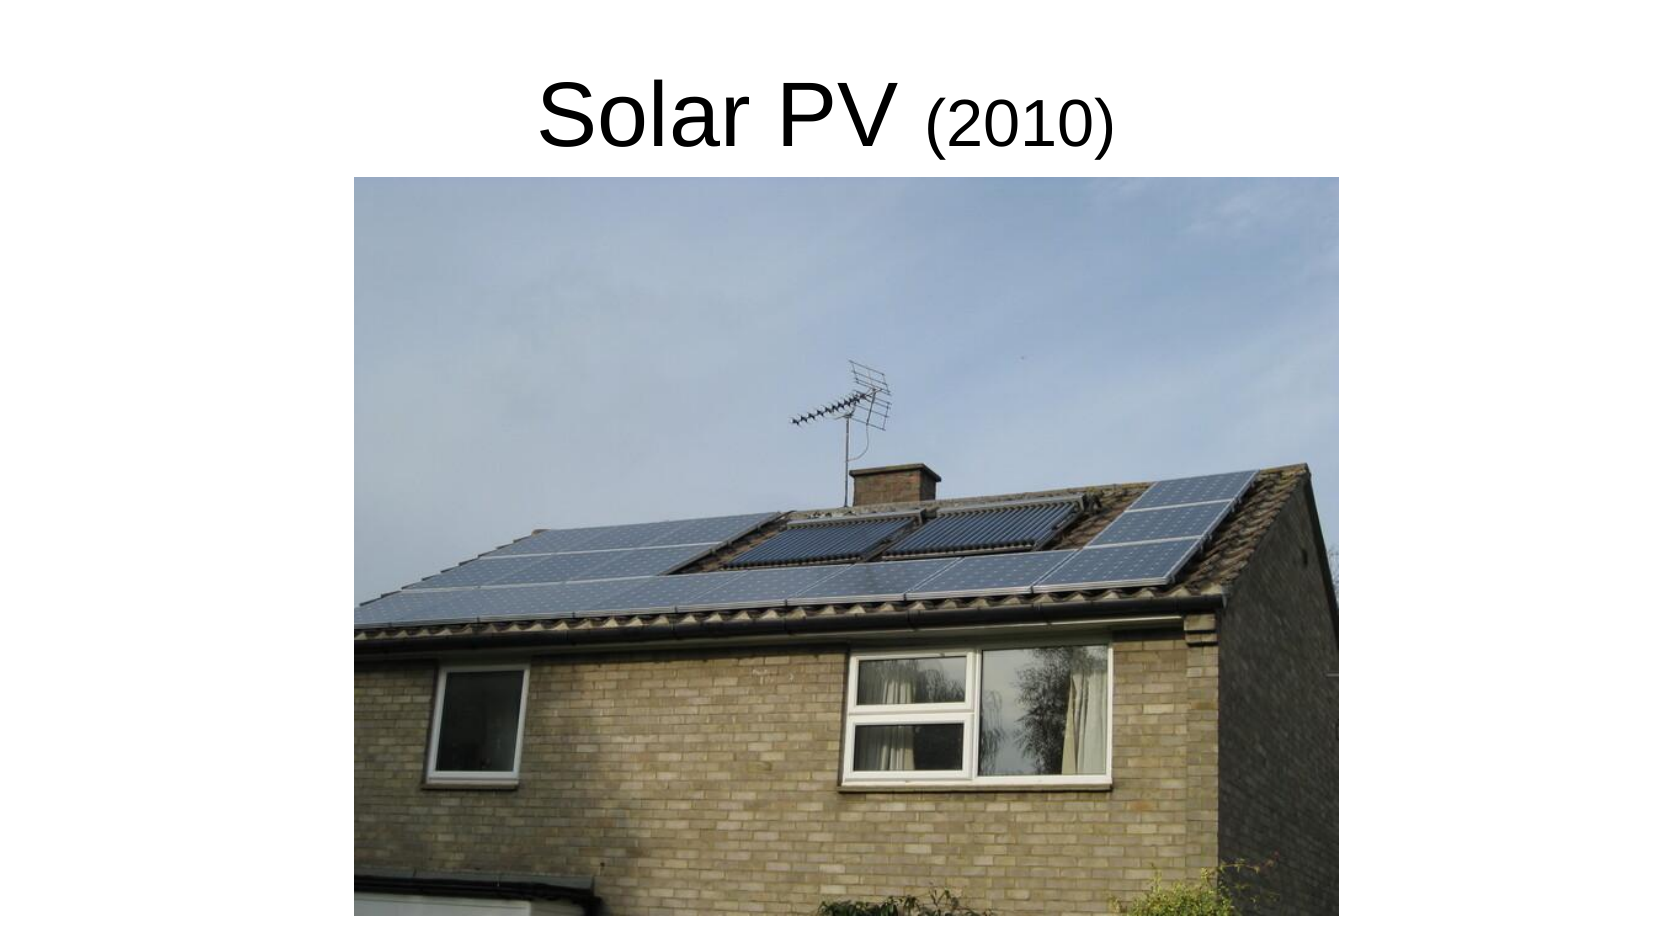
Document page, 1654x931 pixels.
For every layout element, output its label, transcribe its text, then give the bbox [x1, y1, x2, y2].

title Solar PV (2010) [82, 37, 1571, 193]
picture [354, 177, 1339, 916]
